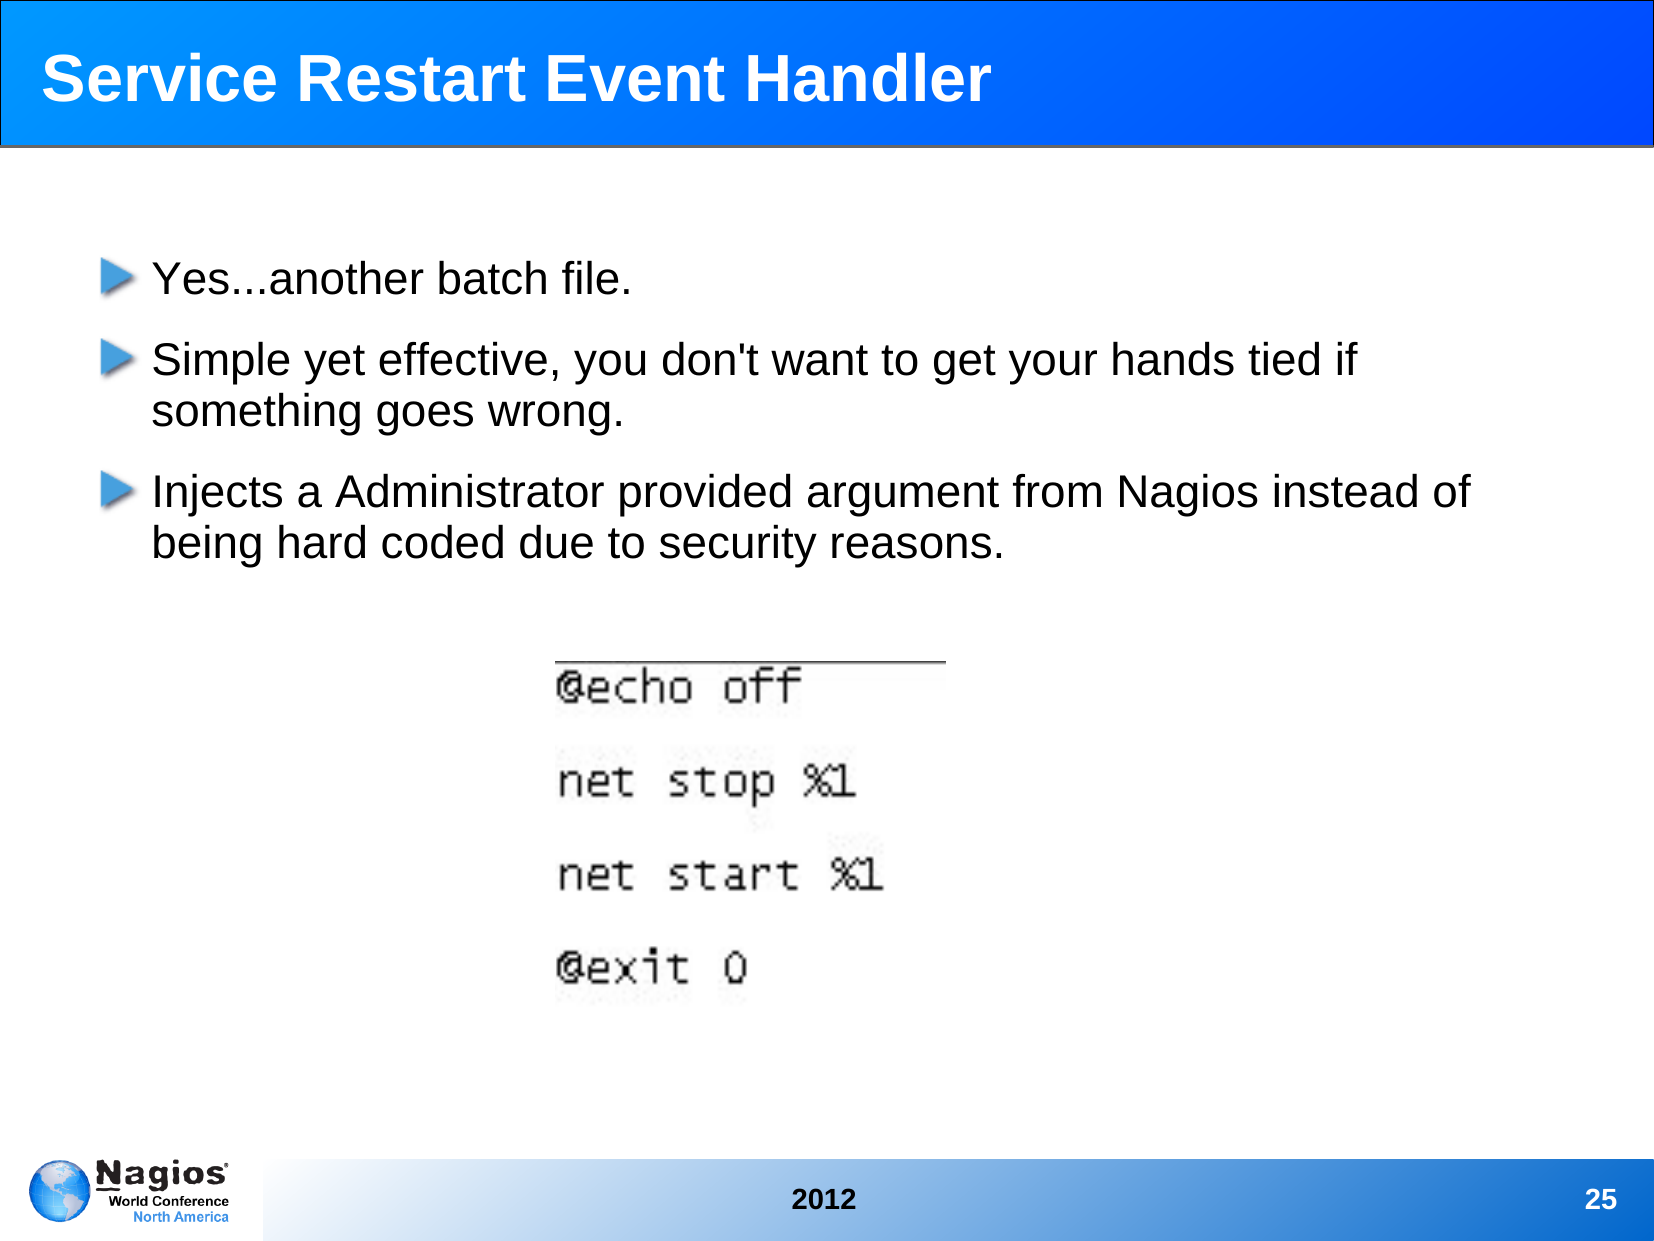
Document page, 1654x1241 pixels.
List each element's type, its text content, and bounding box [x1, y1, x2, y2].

picture [29, 1159, 229, 1235]
title Service Restart Event Handler [41, 0, 1248, 211]
list Yes...another batch file. Simple yet effective, you don't want to get your hands tied if something goes wrong. Injects a Administrator provided argument from Nagios instead of being hard coded due to security reasons. [80, 253, 1569, 700]
picture [555, 661, 946, 1053]
